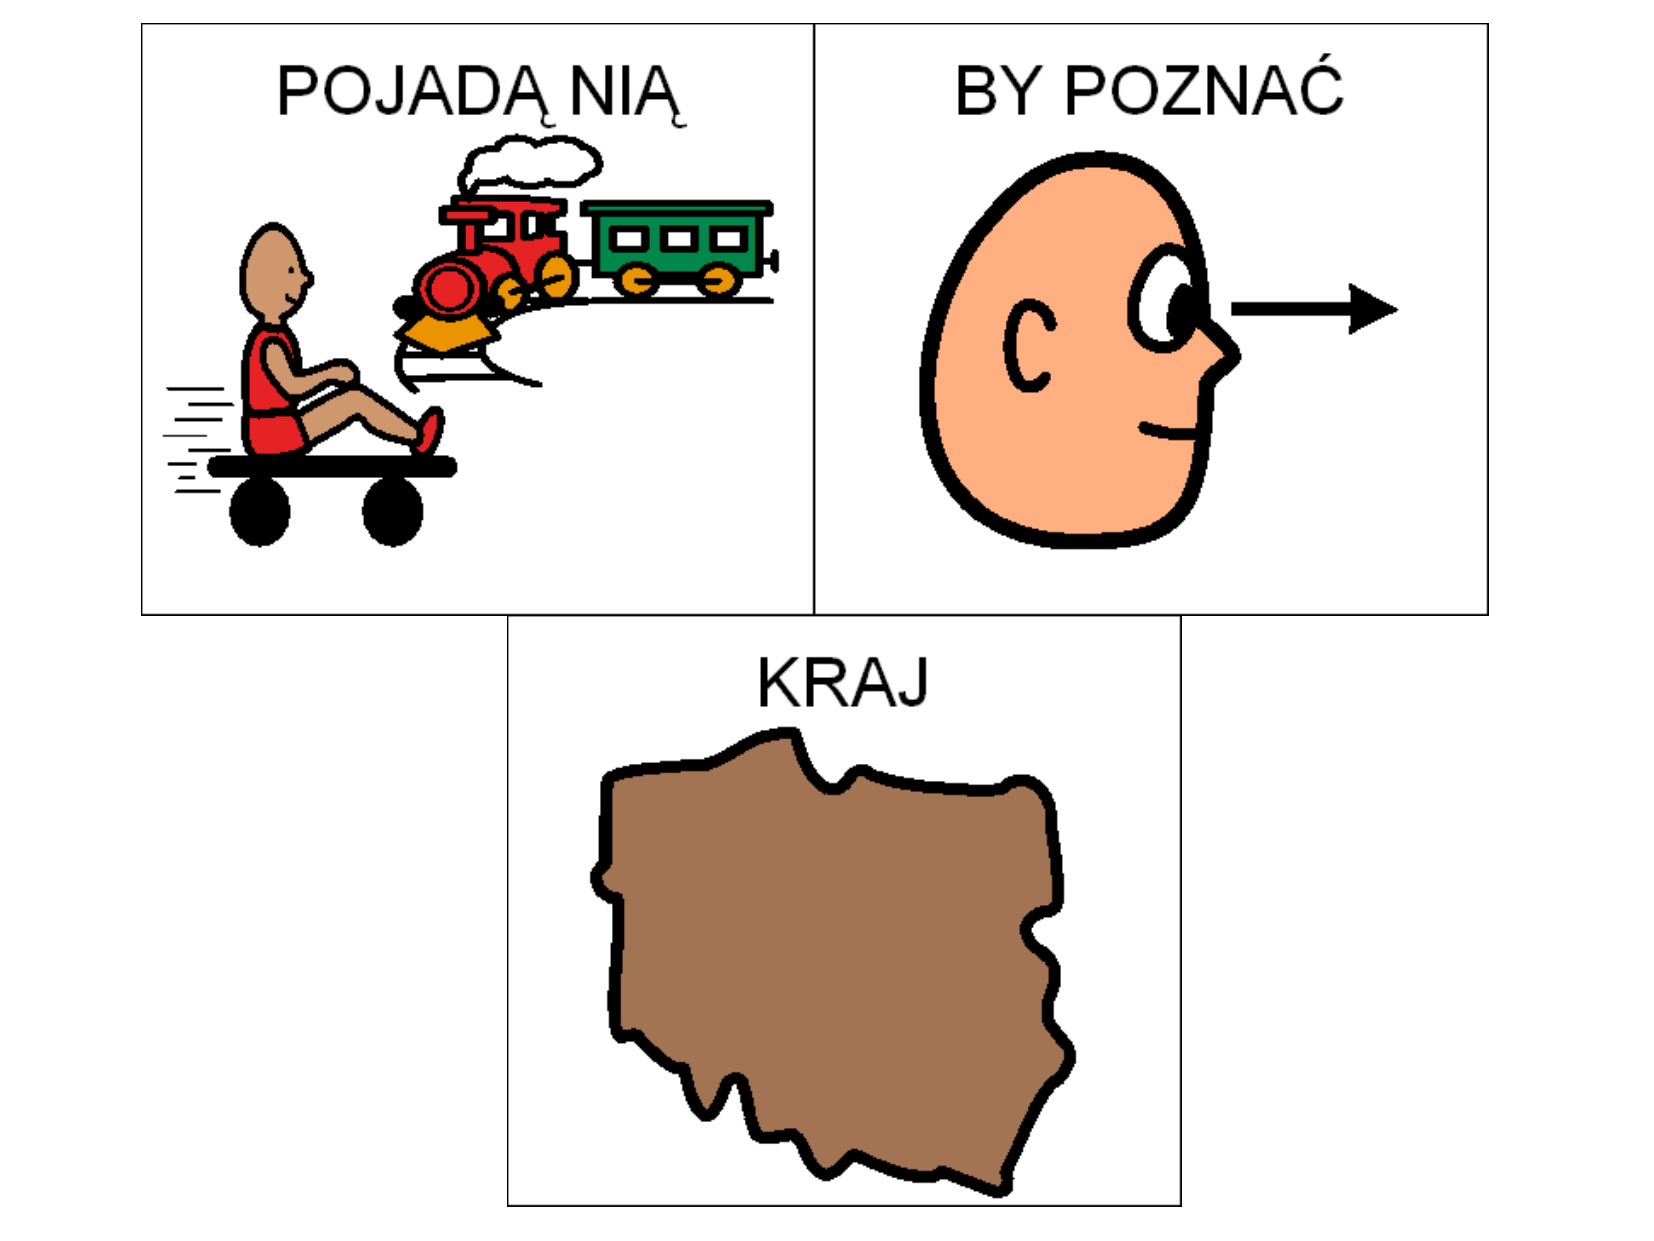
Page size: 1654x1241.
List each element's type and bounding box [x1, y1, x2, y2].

picture [141, 23, 1489, 1207]
